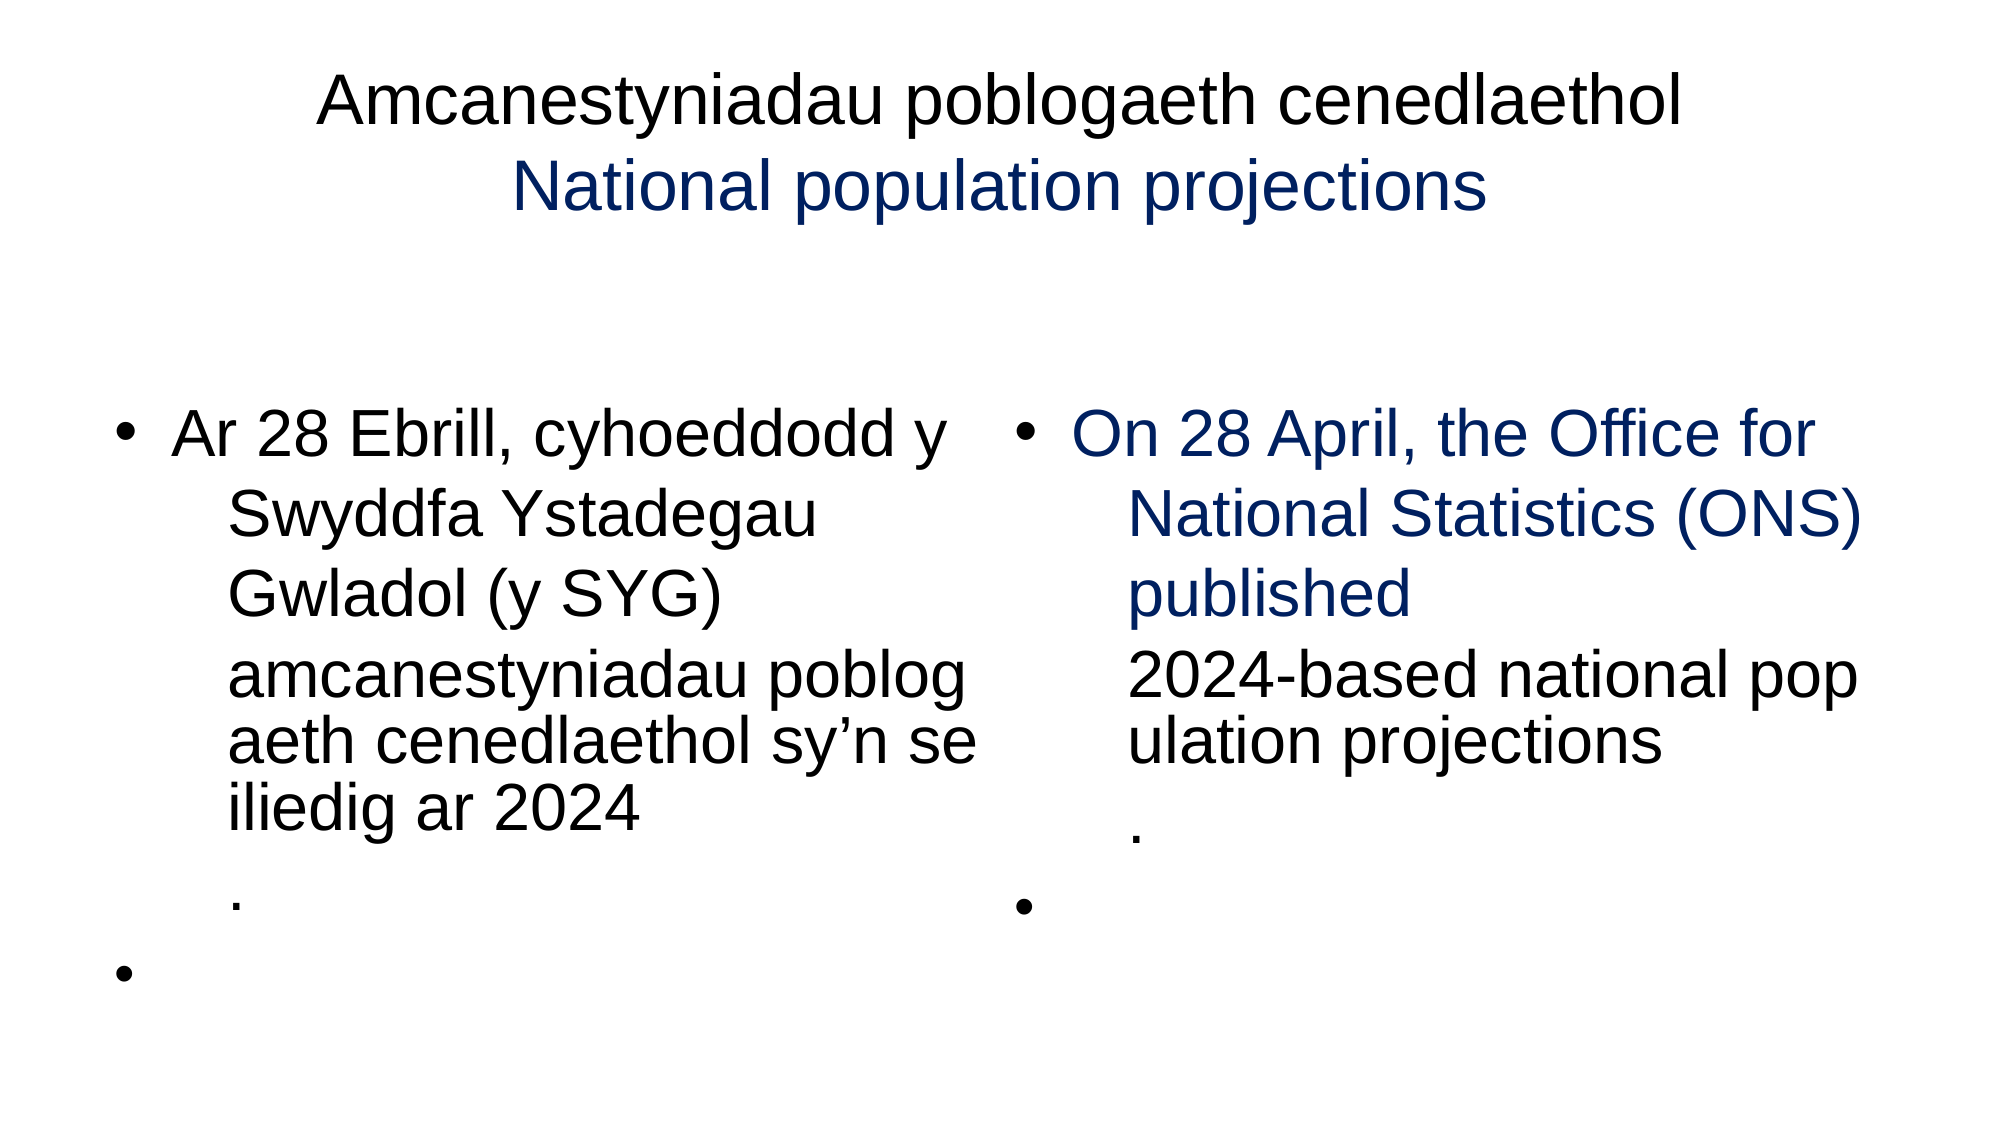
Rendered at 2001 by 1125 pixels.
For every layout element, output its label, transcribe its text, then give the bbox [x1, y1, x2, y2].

text_box Ar 28 Ebrill, cyhoeddodd y Swyddfa Ystadegau Gwladol (y SYG) amcanestyniadau poblogaeth cenedlaethol sy’n seiliedig ar 2024. [99, 382, 1000, 1125]
title Amcanestyniadau poblogaeth cenedlaethol National population projections [99, 45, 1900, 233]
list On 28 April, the Office for National Statistics (ONS) published 2024-based national population projections. [1000, 382, 1900, 1125]
